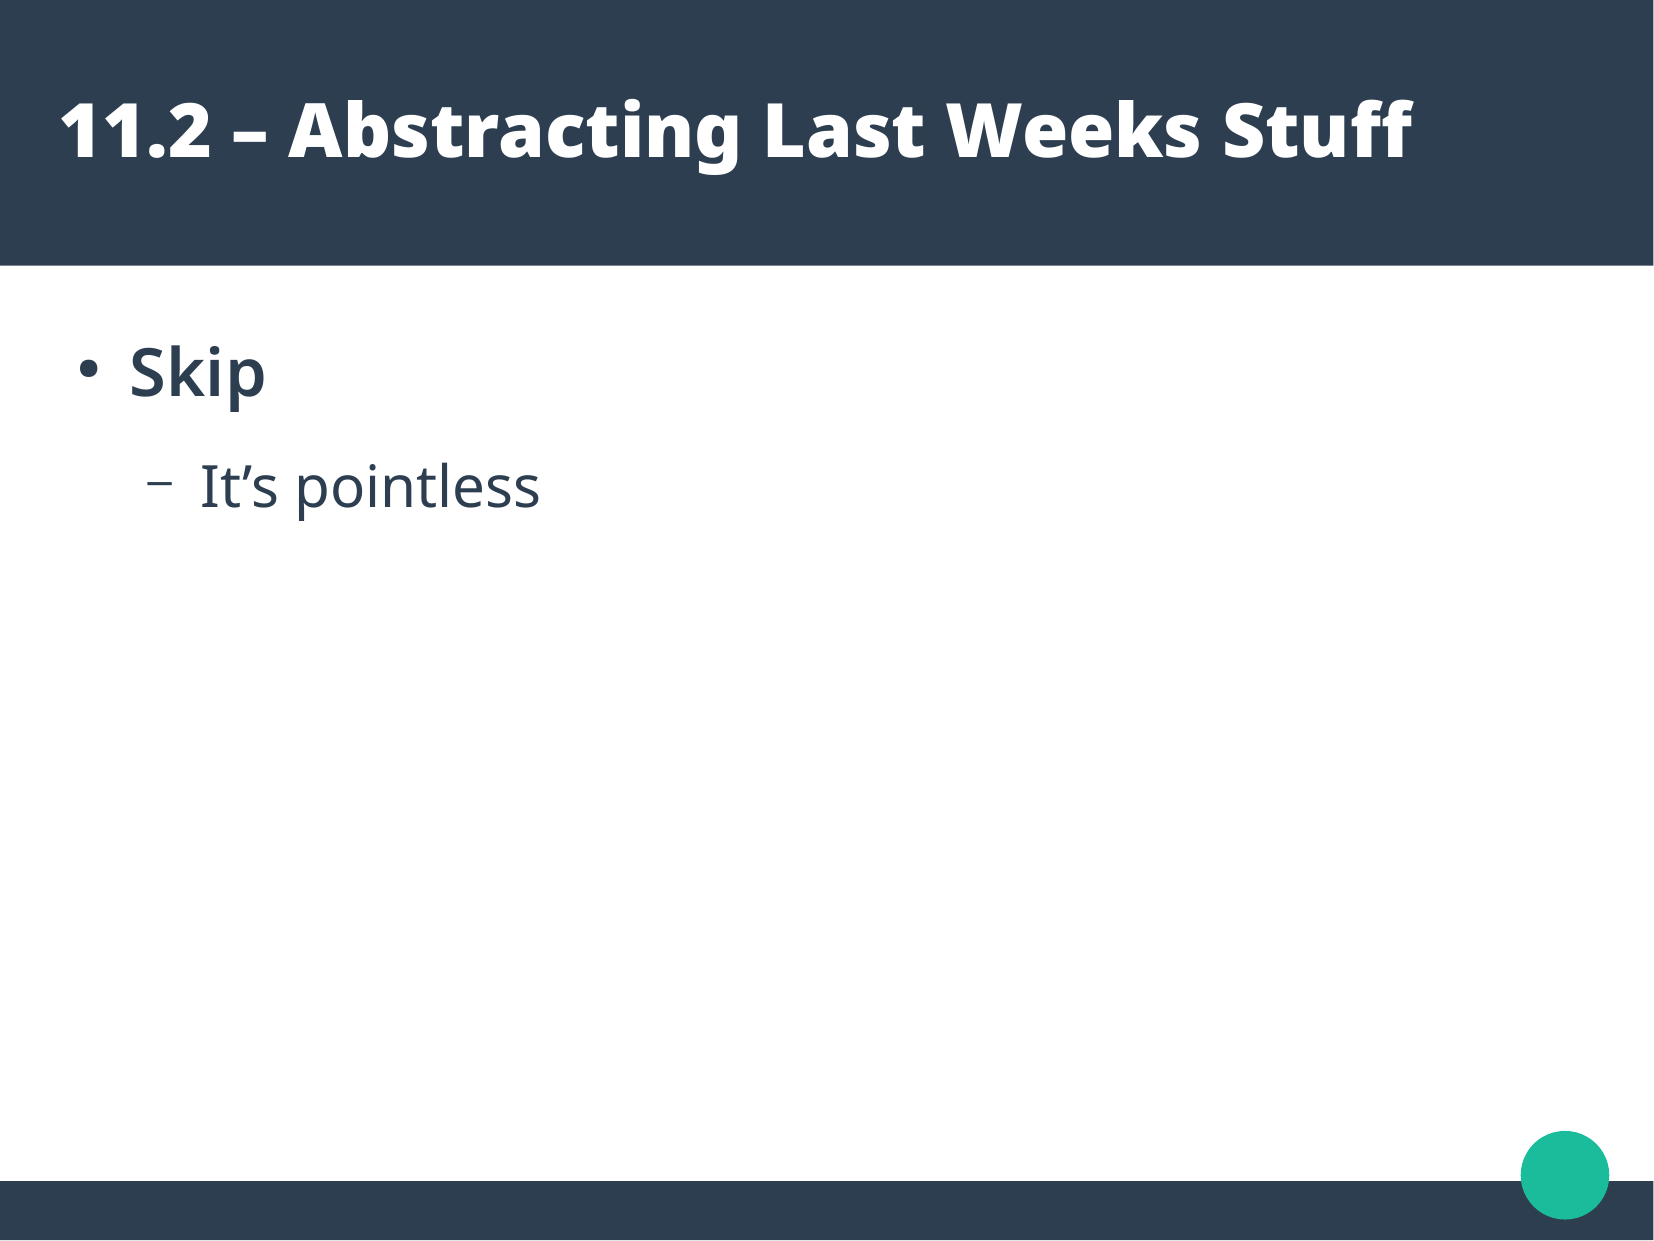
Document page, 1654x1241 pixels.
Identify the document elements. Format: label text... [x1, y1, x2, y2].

list Skip It’s pointless [59, 324, 1595, 1152]
title 11.2 – Abstracting Last Weeks Stuff [59, 49, 1595, 207]
